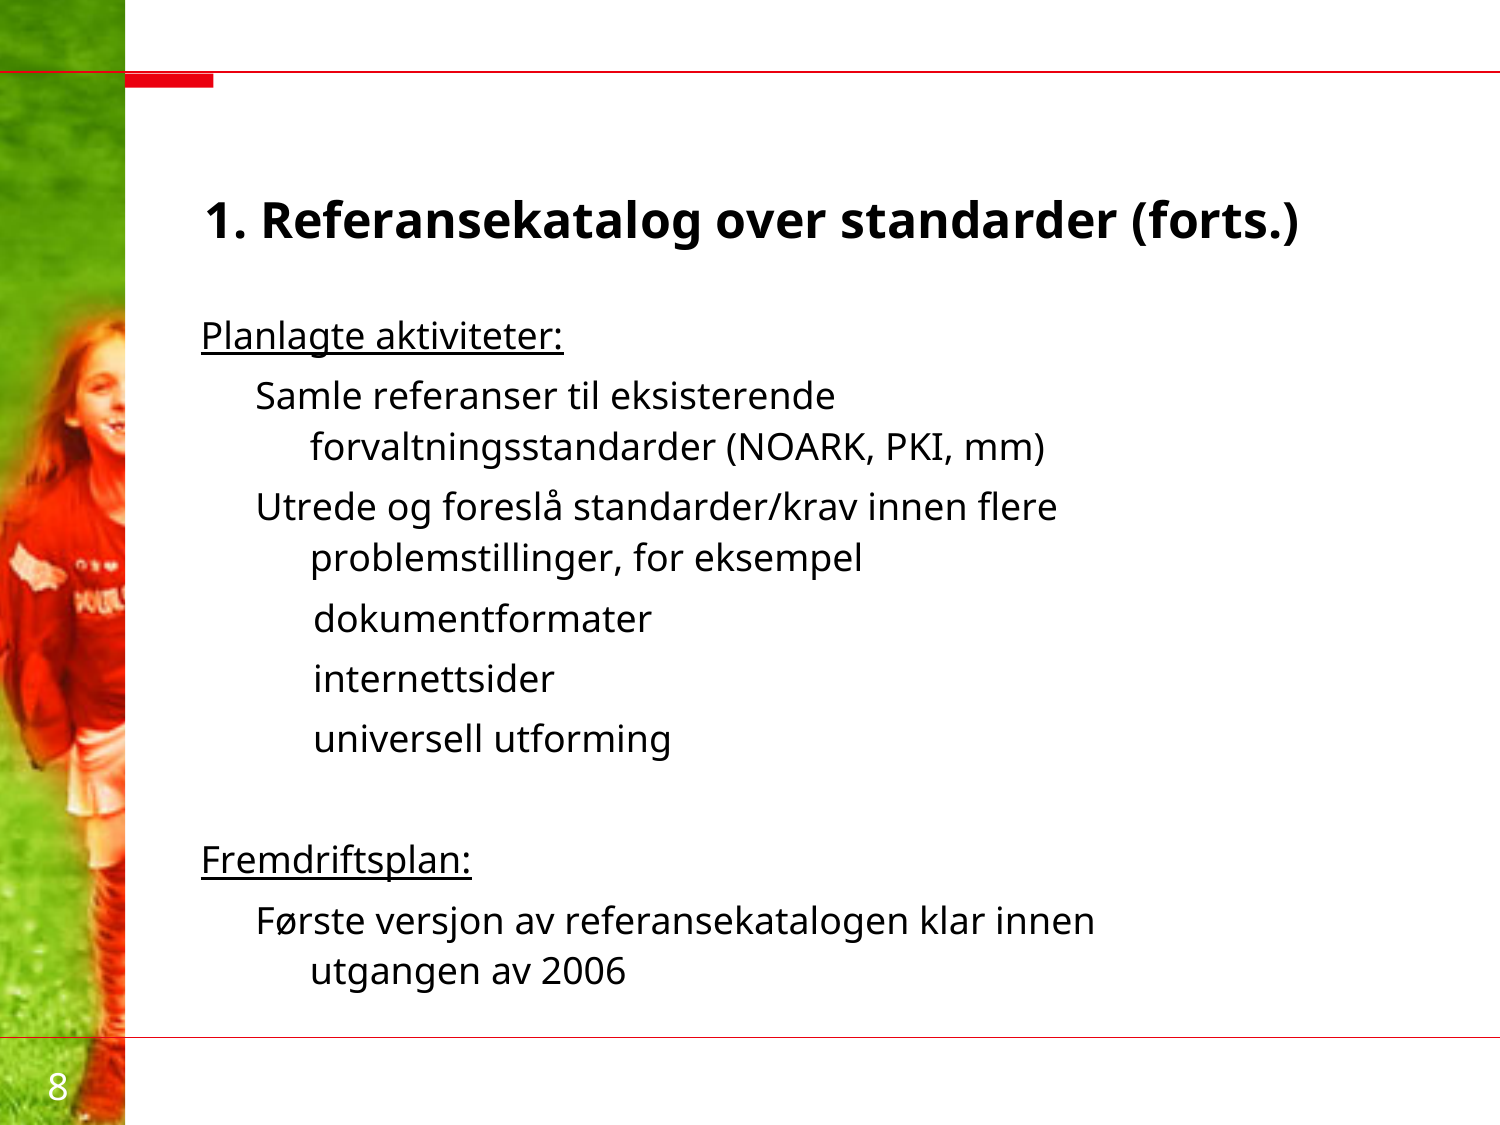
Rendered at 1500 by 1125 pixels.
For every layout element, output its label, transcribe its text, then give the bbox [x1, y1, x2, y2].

picture [0, 73, 126, 1037]
list Planlagte aktiviteter: Samle referanser til eksisterende forvaltningsstandarder (NOARK, PKI, mm) Utrede og foreslå standarder/krav innen flere problemstillinger, for eksempel dokumentformater internettsider universell utforming Fremdriftsplan: Første versjon av referansekatalogen klar innen utgangen av 2006 [185, 301, 1251, 1038]
title 1. Referansekatalog over standarder (forts.) [190, 151, 1413, 287]
picture [0, 0, 126, 71]
picture [0, 1038, 126, 1125]
